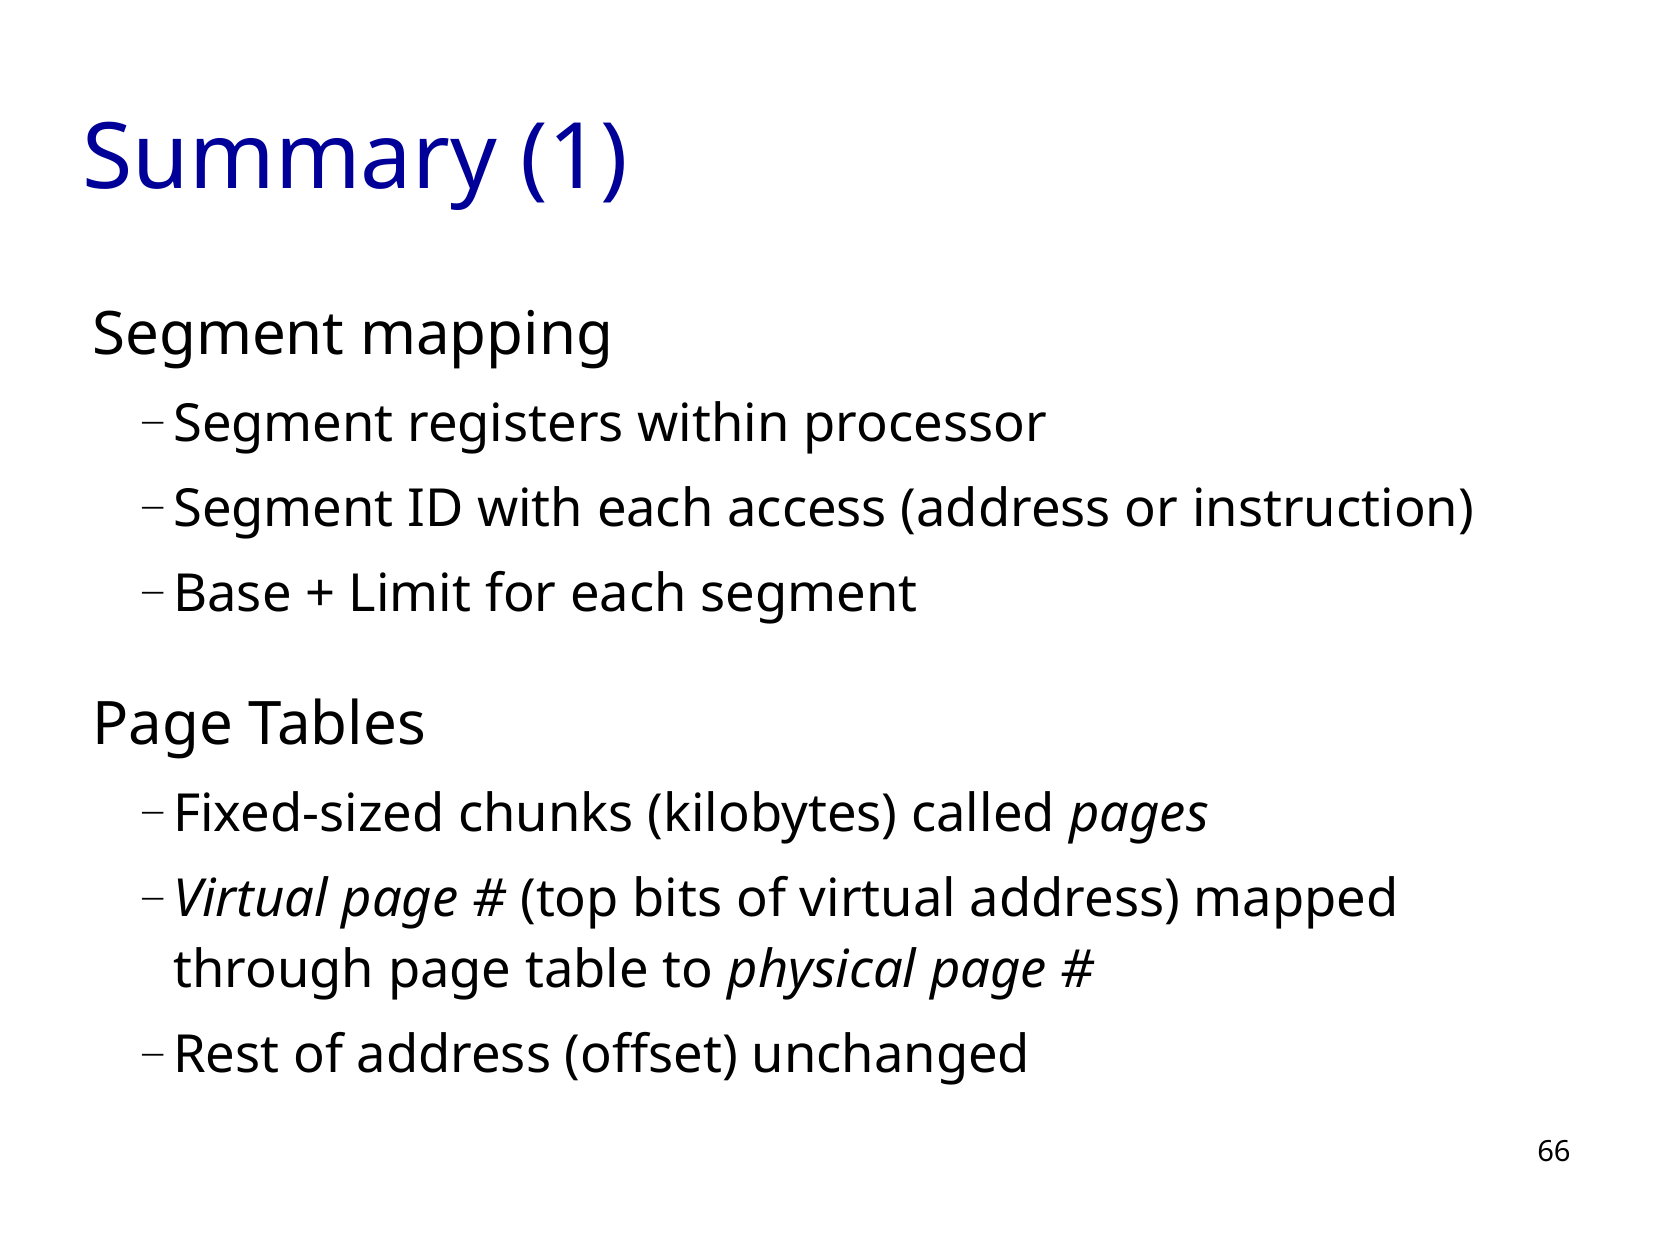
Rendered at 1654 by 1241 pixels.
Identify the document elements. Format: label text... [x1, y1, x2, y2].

list Segment mapping Segment registers within processor Segment ID with each access (address or instruction) Base + Limit for each segment Page Tables Fixed-sized chunks (kilobytes) called pages Virtual page # (top bits of virtual address) mapped through page table to physical page # Rest of address (offset) unchanged [60, 290, 1571, 1096]
title Summary (1) [82, 49, 1571, 257]
